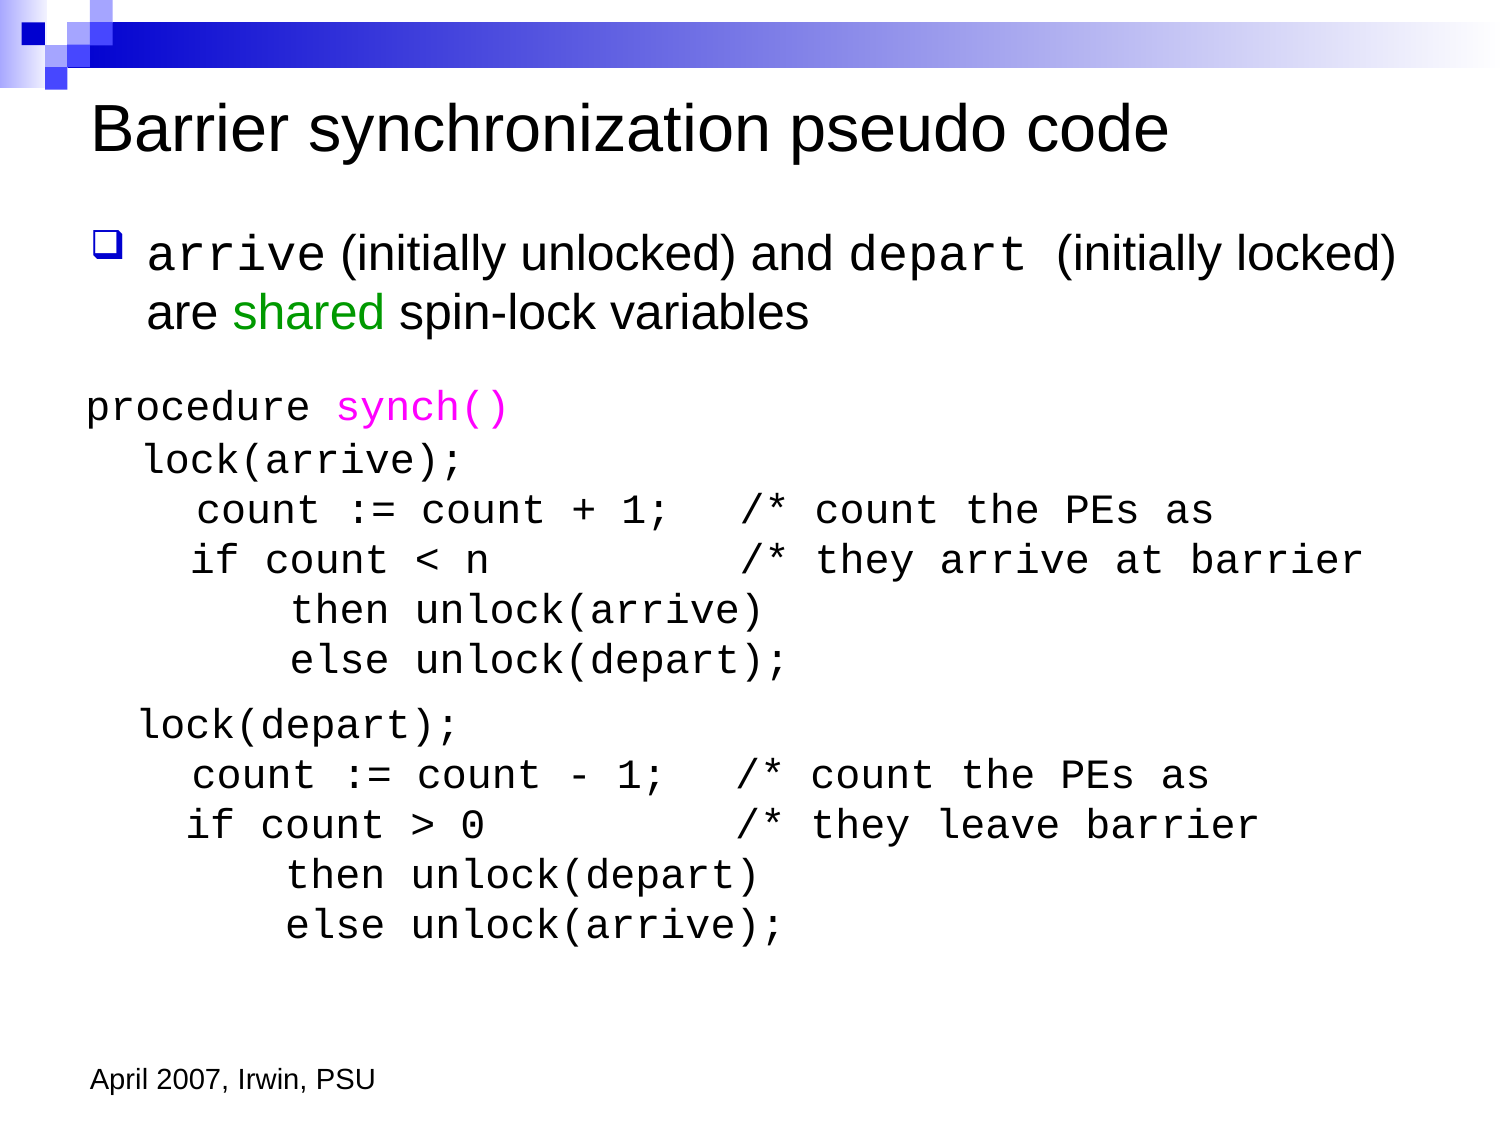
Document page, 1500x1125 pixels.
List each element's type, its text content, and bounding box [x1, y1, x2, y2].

text_box April 2007, Irwin, PSU [74, 1024, 426, 1103]
text_box lock(depart); count := count - 1; /* count the PEs as if count > 0 /* they leave barrier then unlock(depart) else unlock(arrive); [124, 692, 1413, 951]
text_box lock(arrive); count := count + 1; /* count the PEs as if count < n /* they arrive at barrier then unlock(arrive) else unlock(depart); [124, 424, 1413, 683]
title Barrier synchronization pseudo code [75, 74, 1426, 175]
text_box procedure synch() [75, 374, 1363, 433]
list arrive (initially unlocked) and depart (initially locked) are shared spin-lock variables [75, 212, 1426, 375]
